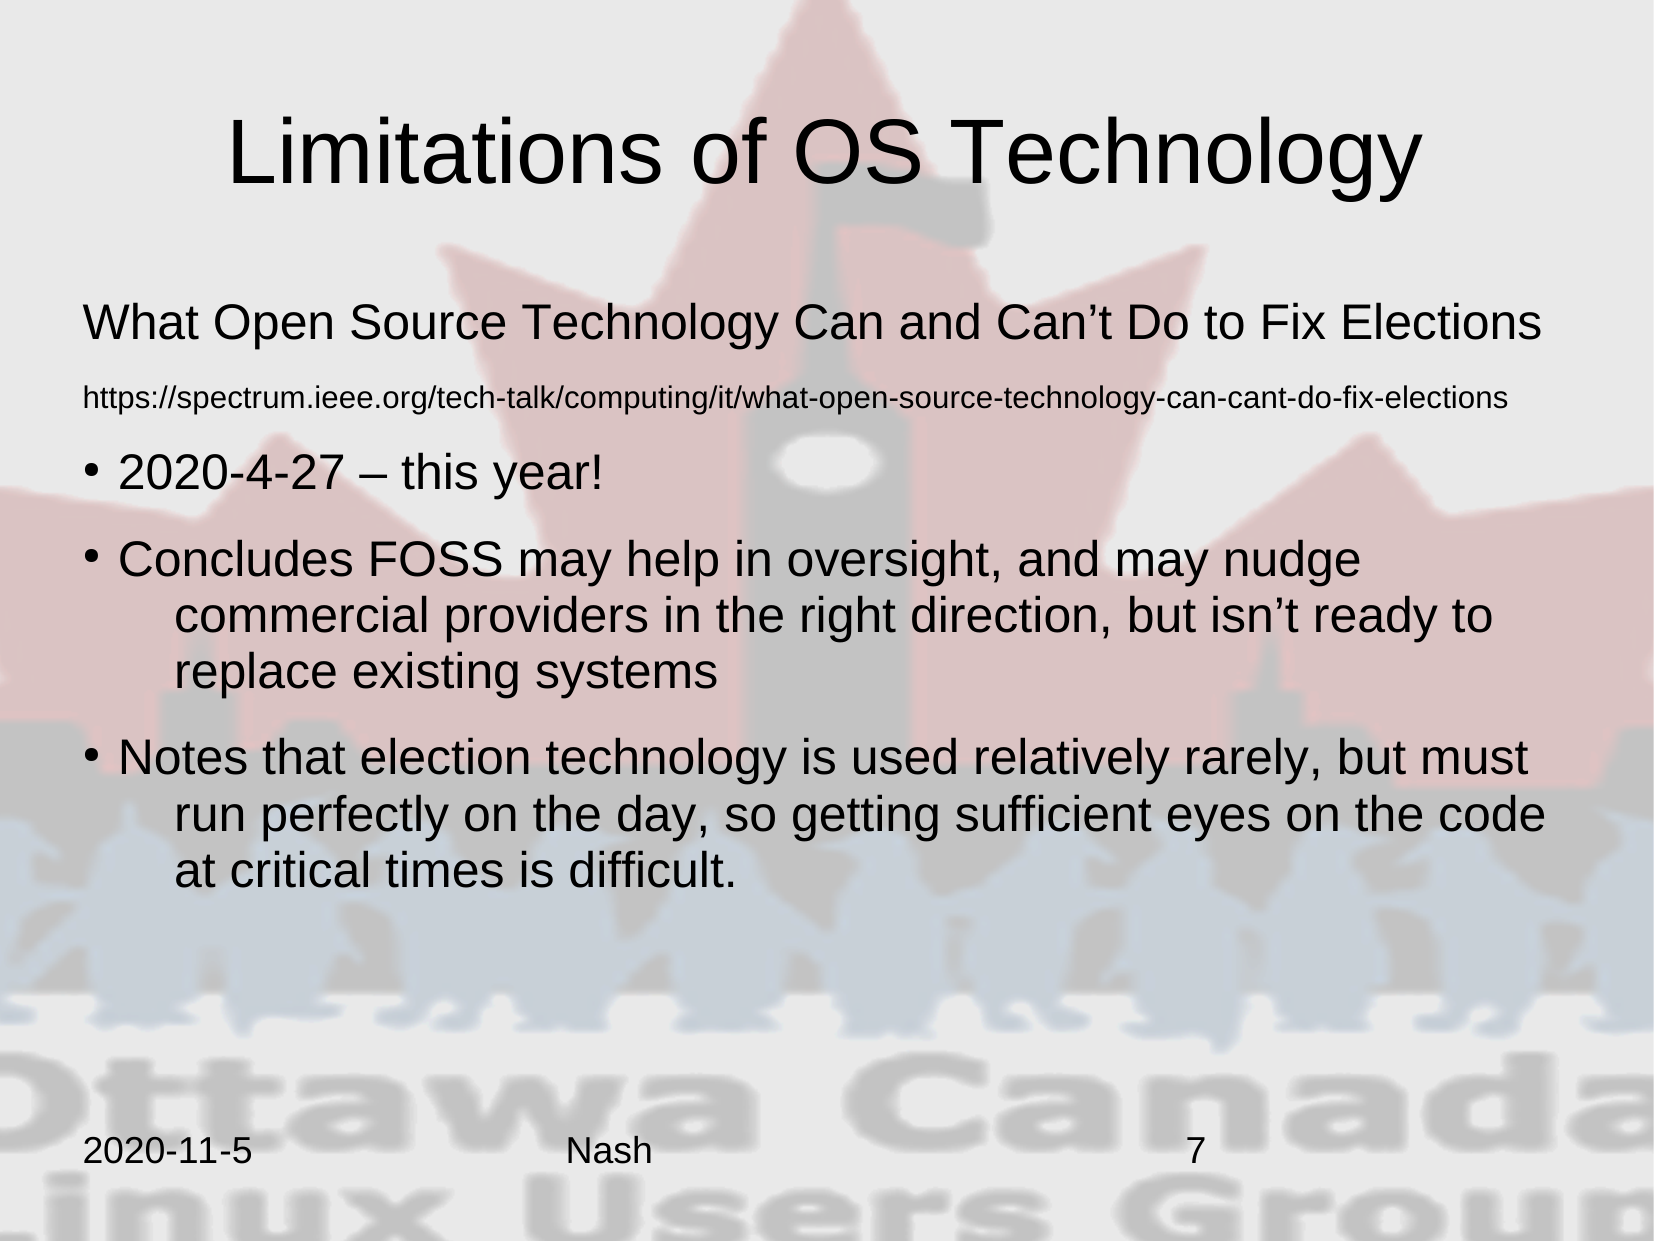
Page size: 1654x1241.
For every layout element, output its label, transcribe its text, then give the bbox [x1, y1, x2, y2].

list What Open Source Technology Can and Can’t Do to Fix Elections https://spectrum.ieee.org/tech-talk/computing/it/what-open-source-technology-can-cant-do-fix-elections 2020-4-27 – this year! Concludes FOSS may help in oversight, and may nudge commercial providers in the right direction, but isn’t ready to replace existing systems Notes that election technology is used relatively rarely, but must run perfectly on the day, so getting sufficient eyes on the code at critical times is difficult. [82, 290, 1570, 1009]
title Limitations of OS Technology [82, 49, 1570, 256]
picture [0, 0, 1654, 1241]
